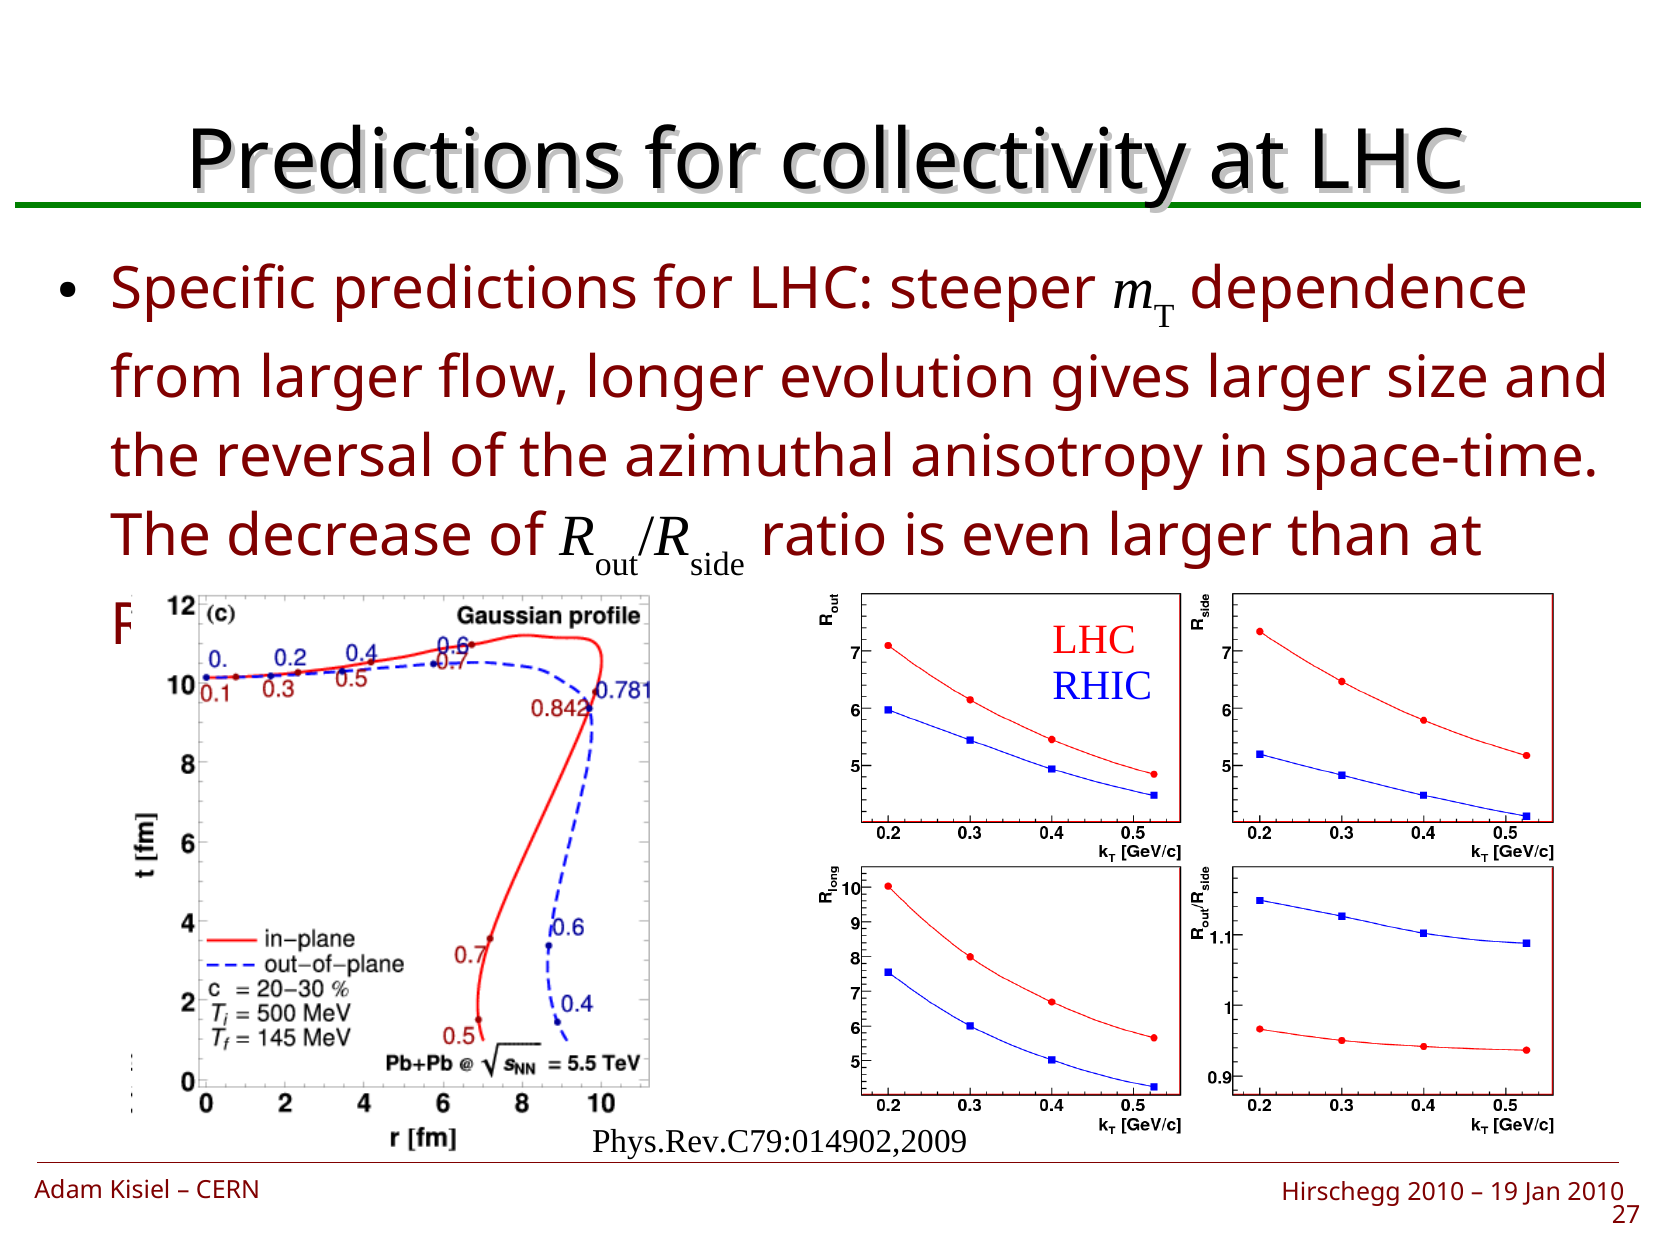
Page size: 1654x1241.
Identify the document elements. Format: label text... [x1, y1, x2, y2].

list Specific predictions for LHC: steeper mT dependence from larger flow, longer evolution gives larger size and the reversal of the azimuthal anisotropy in space-time. The decrease of Rout/Rside ratio is even larger than at RHIC. [39, 246, 1627, 1127]
text_box Phys.Rev.C79:014902,2009 [592, 1122, 985, 1160]
picture [816, 589, 1561, 1134]
picture [131, 591, 650, 1154]
title Predictions for collectivity at LHC [119, 52, 1532, 246]
text_box LHC RHIC [1052, 616, 1153, 709]
